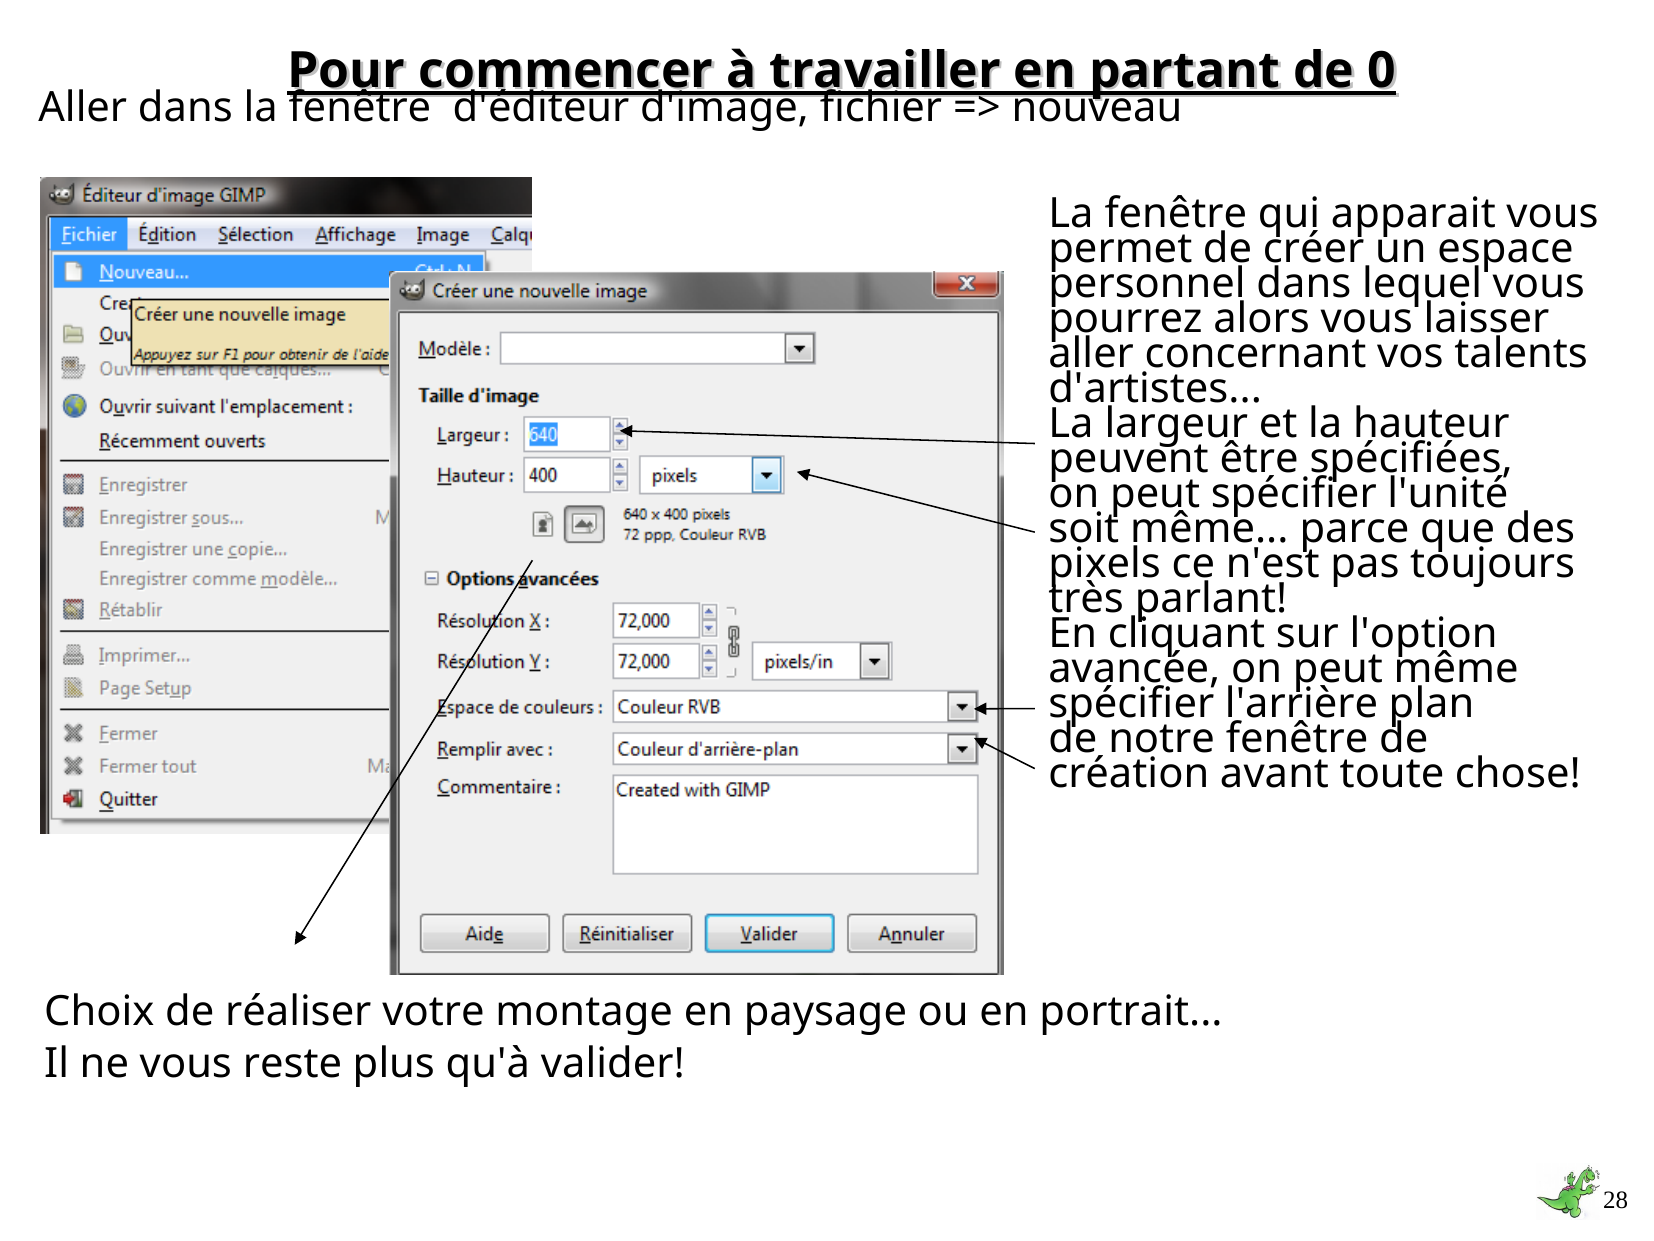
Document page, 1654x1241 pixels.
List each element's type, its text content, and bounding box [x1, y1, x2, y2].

text_box Pour commencer à travailler en partant de 0 [832, 59, 1105, 91]
text_box Pour commencer à travailler en partant de 0 [1102, 59, 1625, 155]
text_box Pour commencer à travailler en partant de 0 [505, 59, 540, 91]
text_box Choix de réaliser votre montage en paysage ou en portrait... Il ne vous reste plus qu'à valider! [29, 1003, 1477, 1129]
picture [40, 177, 1004, 975]
text_box Pour commencer à travailler en partant de 0 [0, 59, 297, 155]
text_box Pour commencer à travailler en partant de 0 [302, 59, 501, 91]
picture [1536, 1163, 1600, 1220]
text_box Aller dans la fenêtre d'éditeur d'image, fichier => nouveau [23, 100, 1619, 174]
text_box Pour commencer à travailler en partant de 0 [673, 59, 832, 91]
text_box Pour commencer à travailler en partant de 0 [533, 59, 679, 91]
text_box La fenêtre qui apparait vous permet de créer un espace personnel dans lequel vous pourrez alors vous laisser aller concernant vos talents d'artistes... La largeur et la hauteur peuvent être spécifiées, on peut spécifier l'unité soit même... parce que des pixels ce n'est pas toujours très parlant! En cliquant sur l'option avancée, on peut même spécifier l'arrière plan de notre fenêtre de création avant toute chose! [1033, 206, 1625, 836]
text_box 28 [1603, 1186, 1632, 1214]
